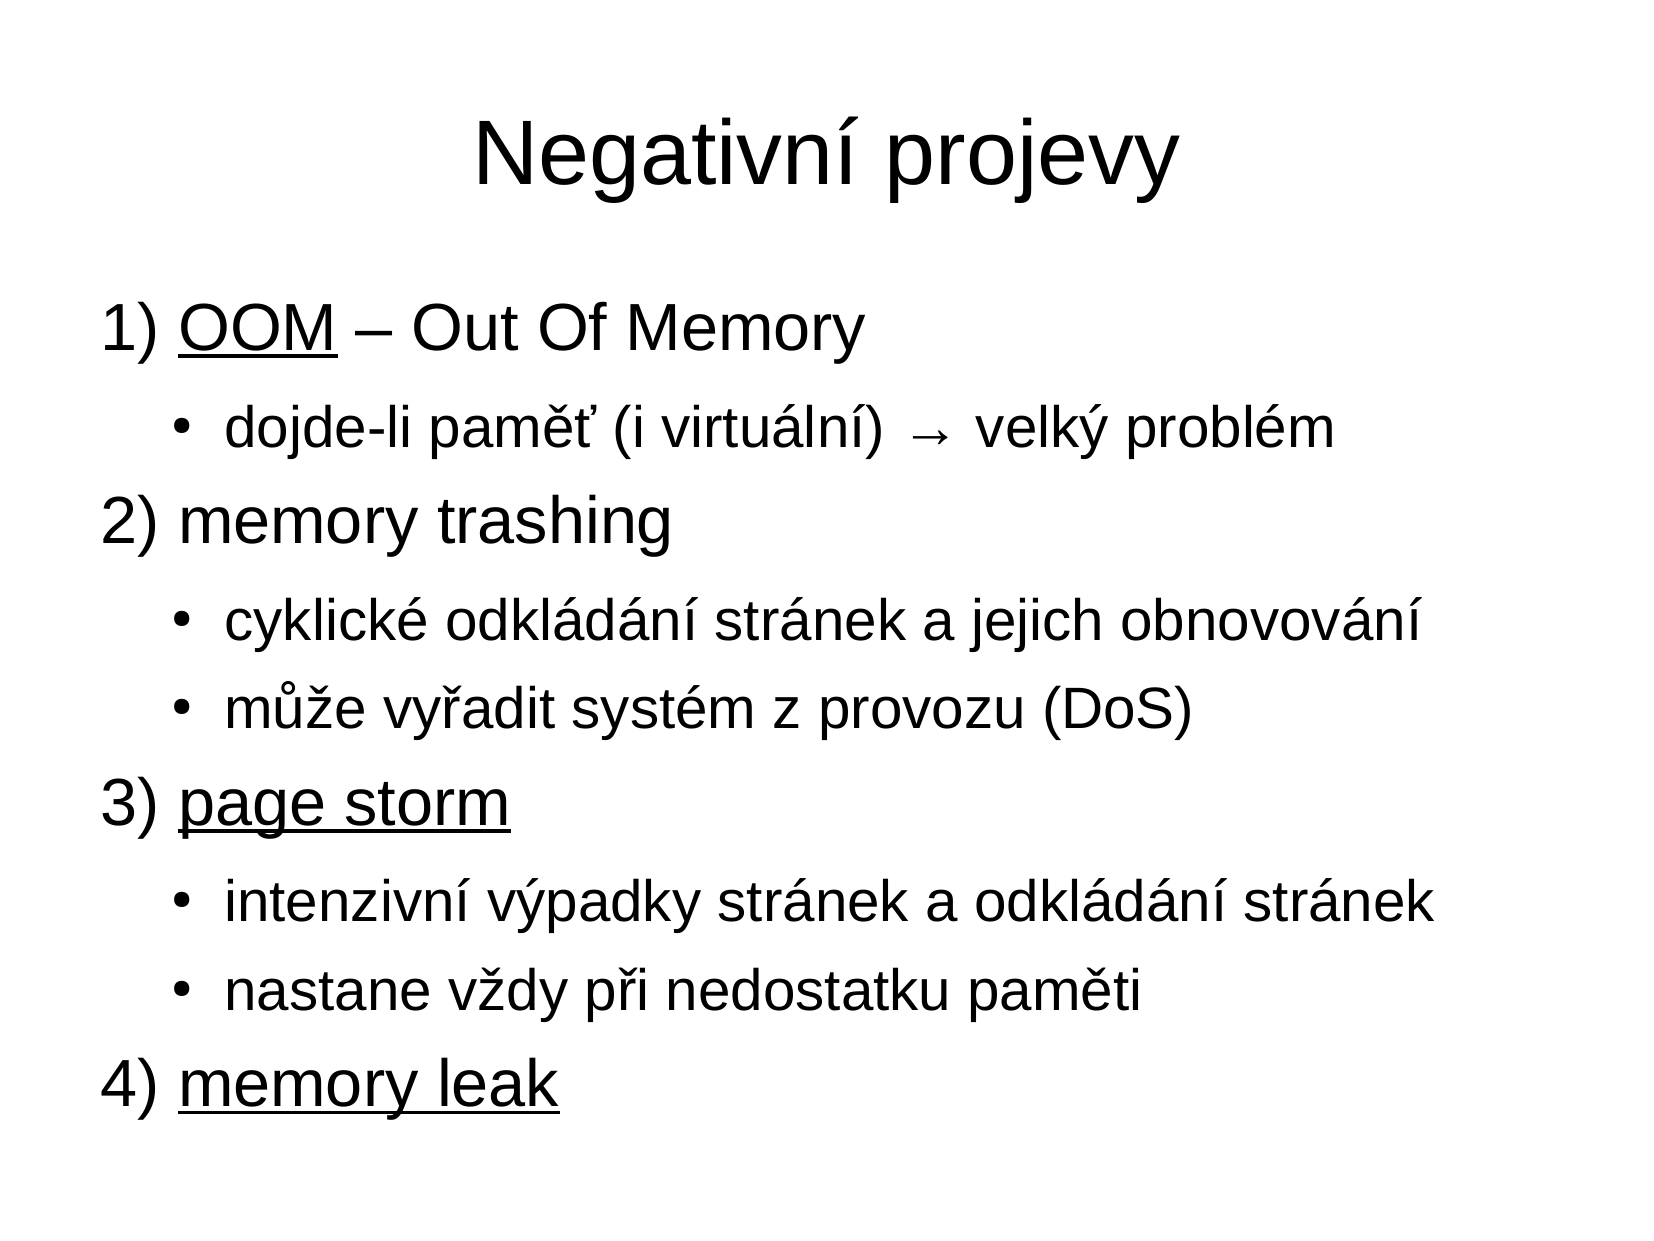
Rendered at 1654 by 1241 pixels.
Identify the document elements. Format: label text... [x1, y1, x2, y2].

title Negativní projevy [82, 56, 1571, 250]
list OOM – Out Of Memory dojde-li paměť (i virtuální) → velký problém memory trashing cyklické odkládání stránek a jejich obnovování může vyřadit systém z provozu (DoS) page storm intenzivní výpadky stránek a odkládání stránek nastane vždy při nedostatku paměti memory leak [82, 290, 1571, 1122]
